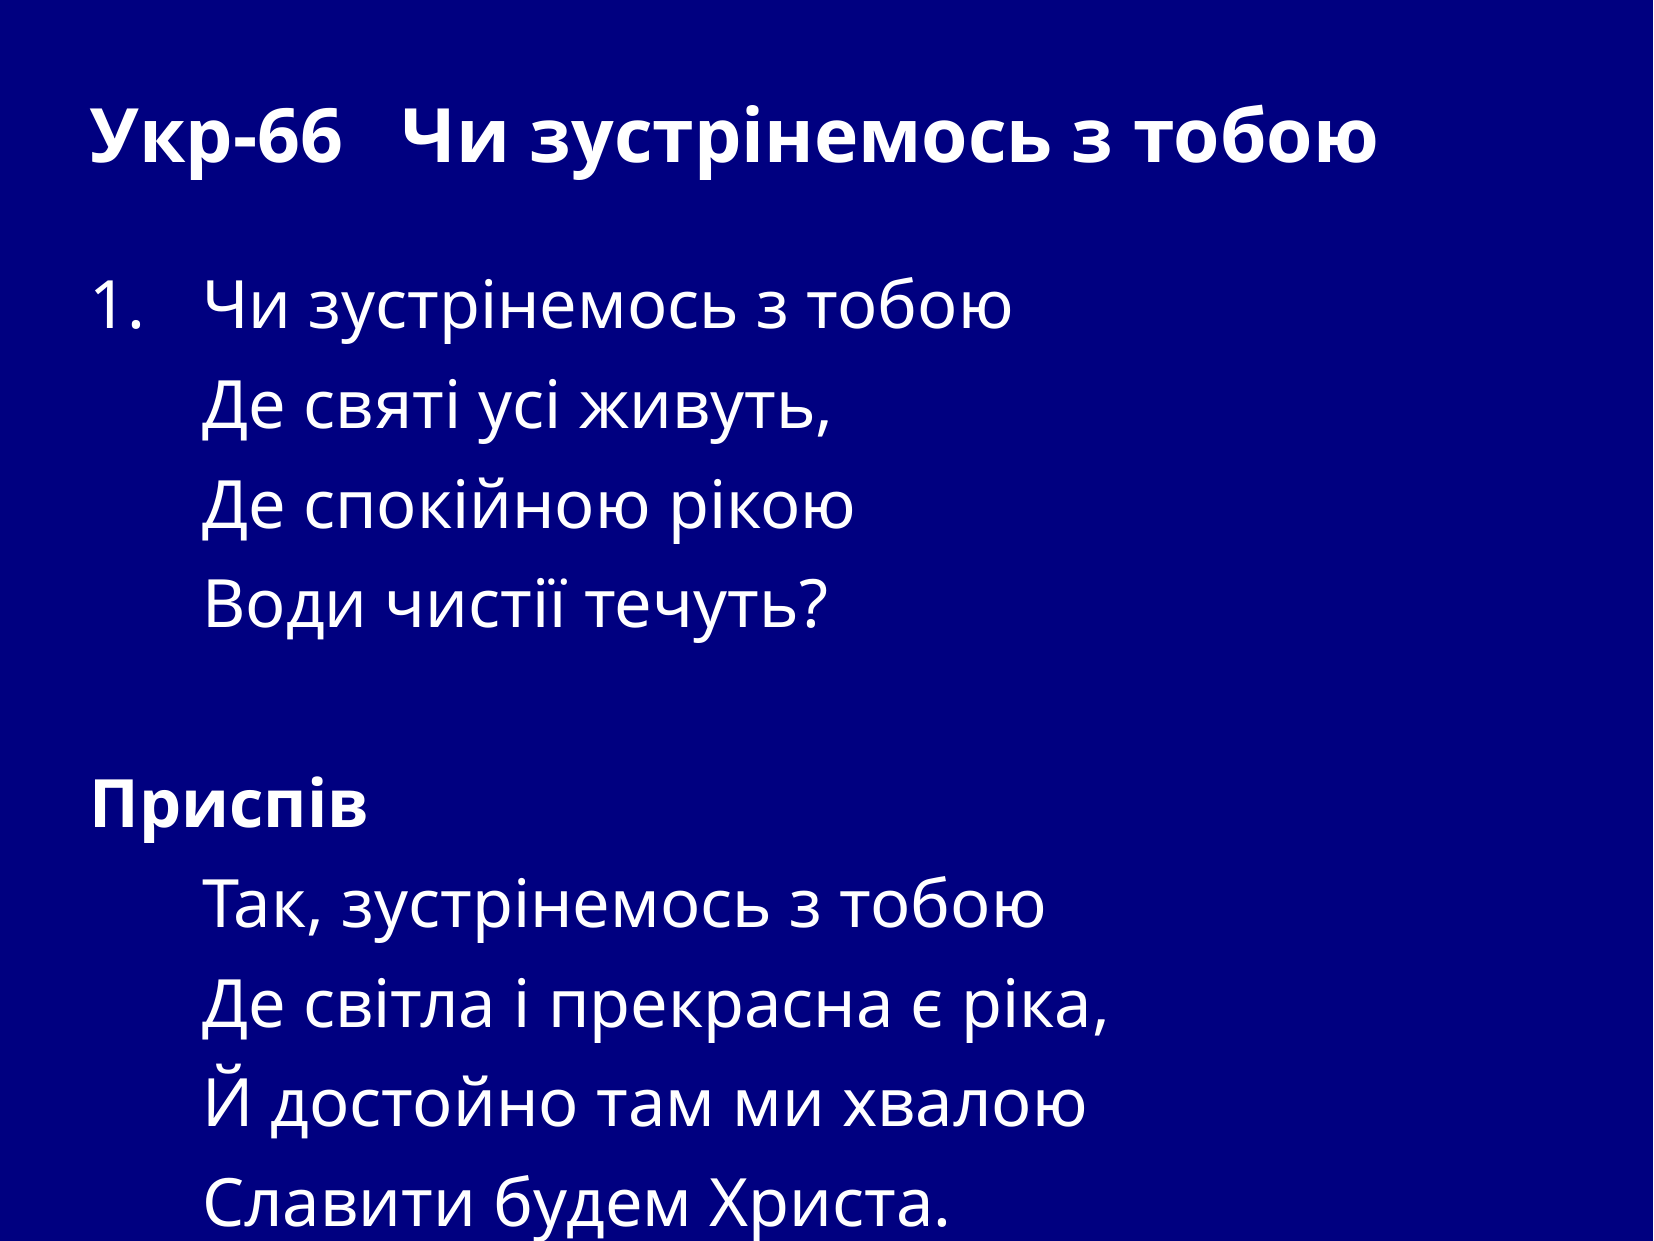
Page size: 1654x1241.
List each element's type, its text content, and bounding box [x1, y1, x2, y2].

text_box Укр-66 Чи зустрінемось з тобою [75, 75, 1576, 188]
text_box 1. Чи зустрінемось з тобою Де святі усі живуть, Де спокійною рікою Води чистії течуть? Приспів Так, зустрінемось з тобою Де світла і прекрасна є ріка, Й достойно там ми хвалою Славити будем Христа. [75, 188, 1576, 1163]
